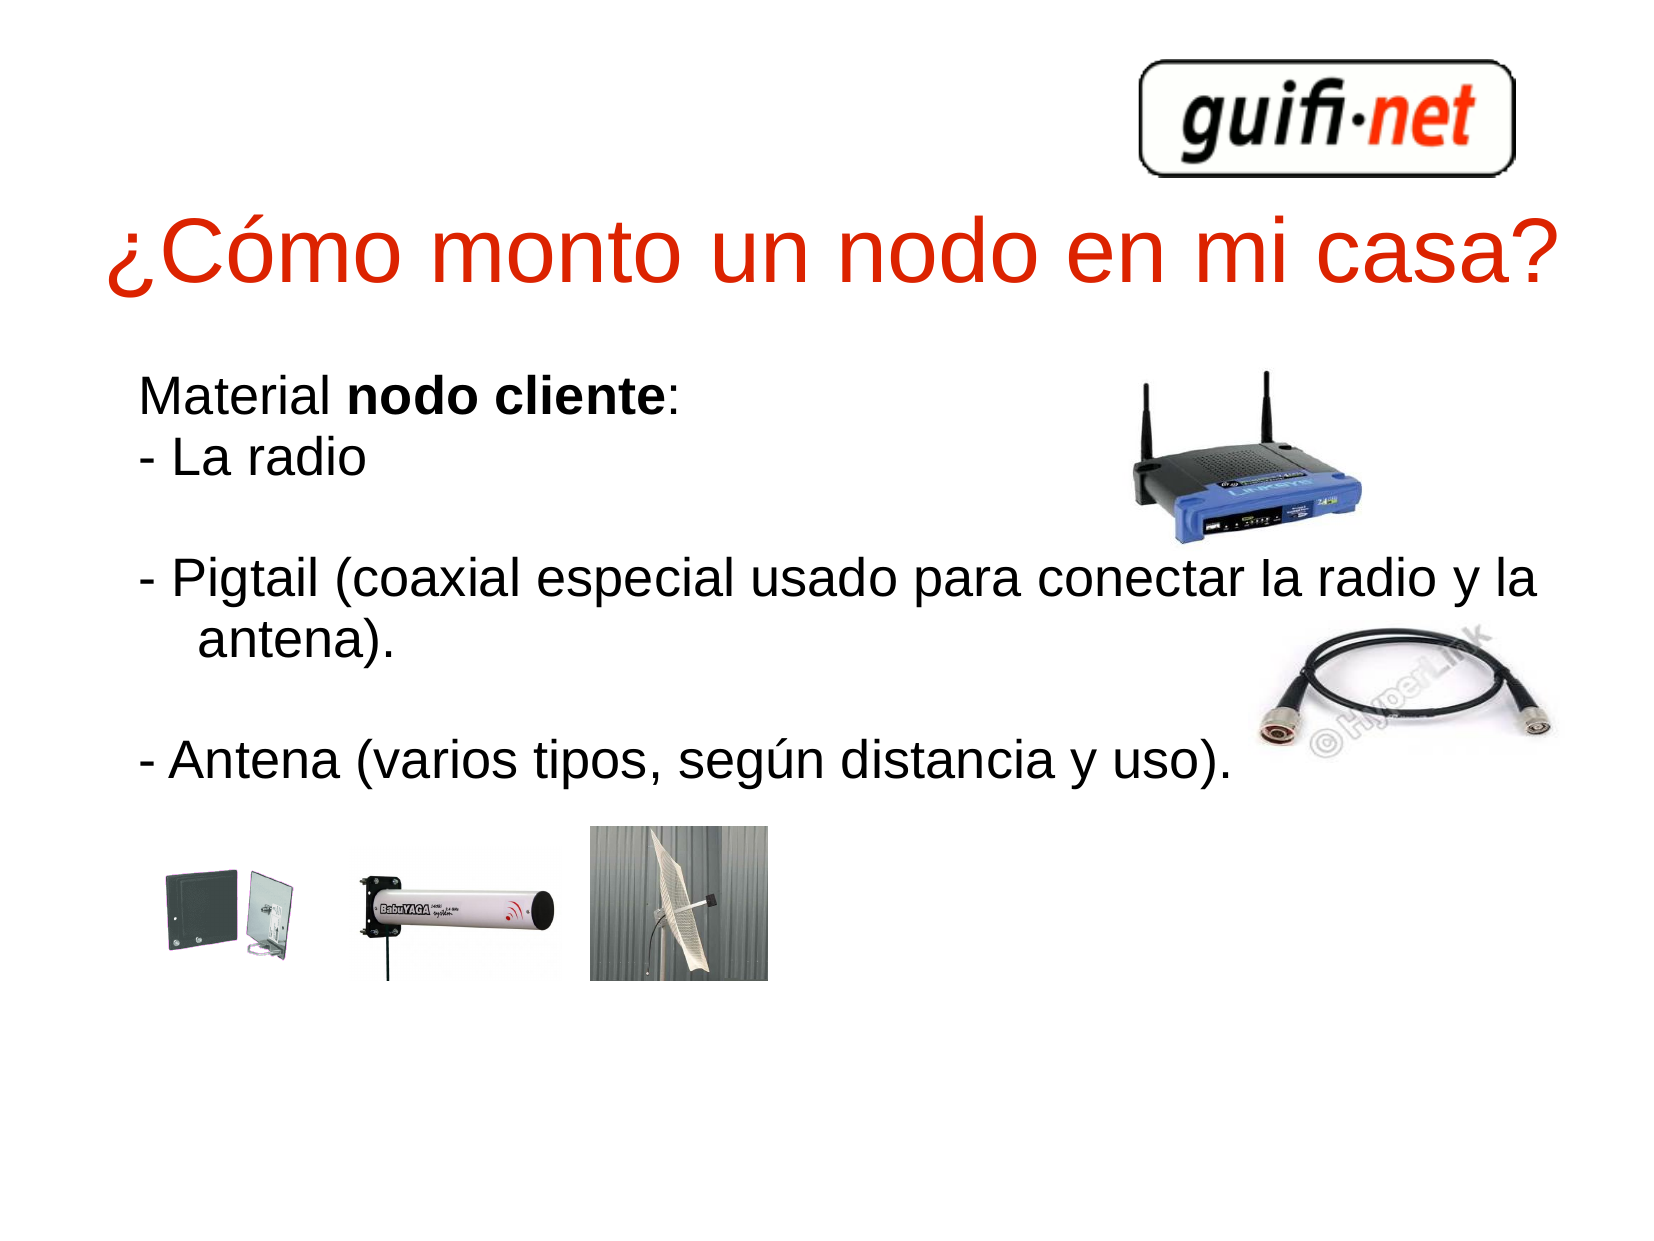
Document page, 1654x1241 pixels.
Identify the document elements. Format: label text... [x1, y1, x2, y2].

picture [1248, 620, 1565, 768]
picture [349, 846, 562, 981]
text_box Material nodo cliente: - La radio - Pigtail (coaxial especial usado para conectar la radio y la antena). - Antena (varios tipos, según distancia y uso). [88, 265, 1595, 1125]
picture [590, 826, 768, 981]
title ¿Cómo monto un nodo en mi casa? [88, 147, 1577, 265]
picture [1137, 59, 1516, 178]
picture [1122, 354, 1372, 559]
picture [161, 846, 296, 981]
